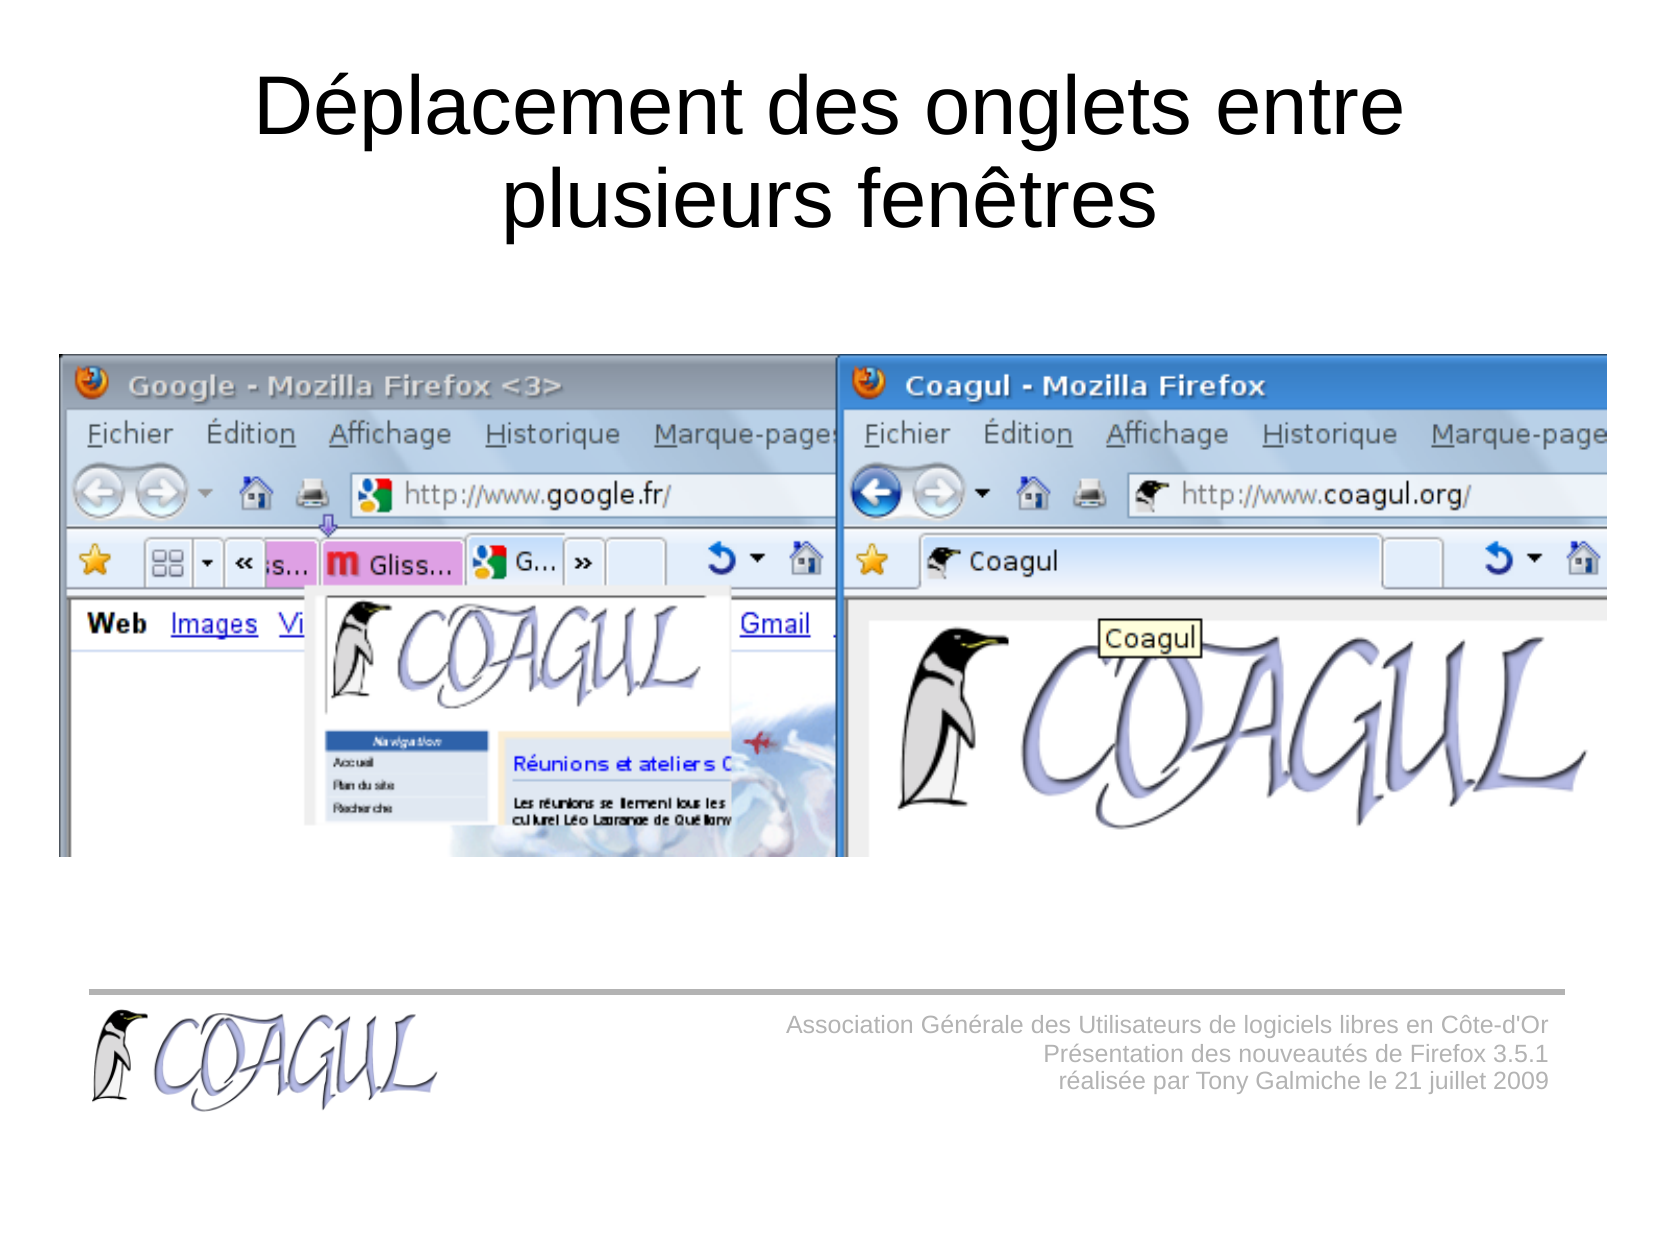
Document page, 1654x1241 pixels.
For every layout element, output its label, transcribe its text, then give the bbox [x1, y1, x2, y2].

picture [59, 354, 1607, 857]
title Déplacement des onglets entre plusieurs fenêtres [88, 59, 1571, 246]
picture [88, 1006, 443, 1117]
